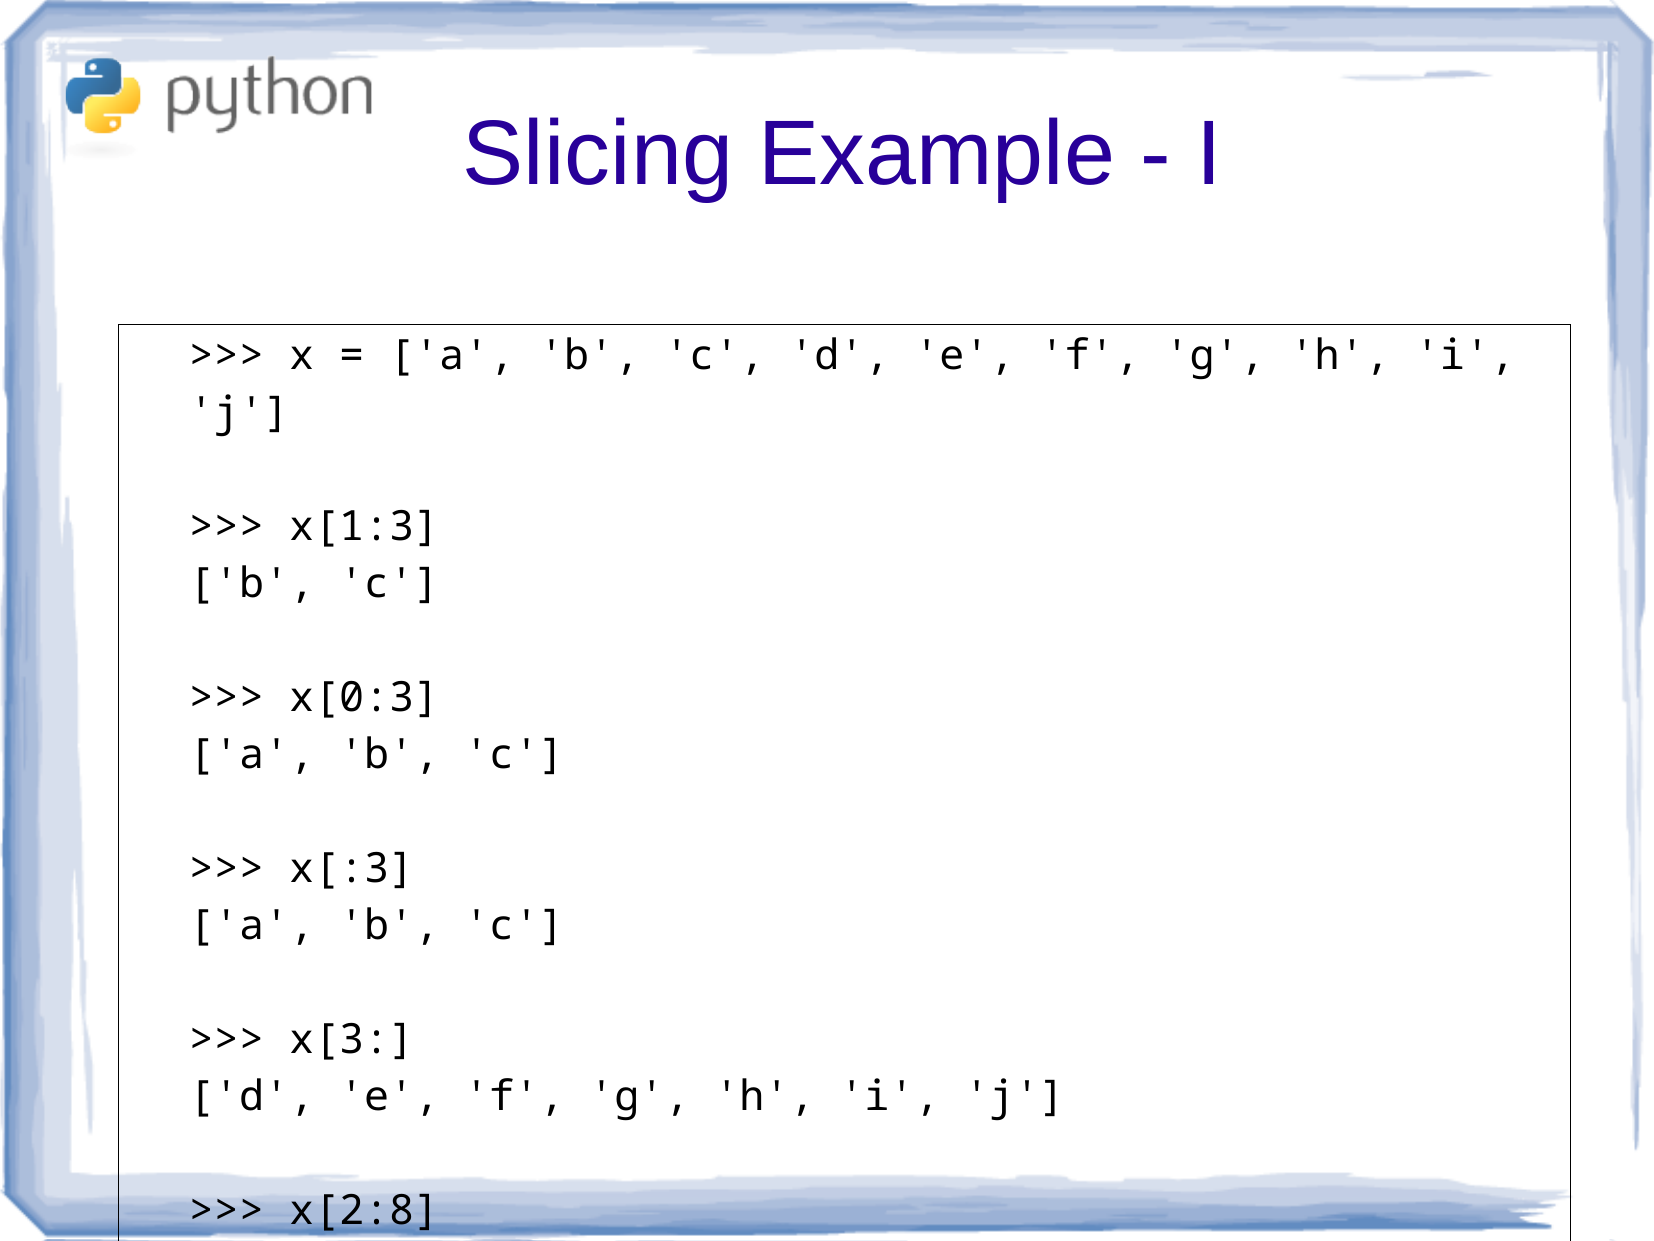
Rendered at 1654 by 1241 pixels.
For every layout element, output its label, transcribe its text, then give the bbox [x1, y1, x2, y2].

list >>> x = ['a', 'b', 'c', 'd', 'e', 'f', 'g', 'h', 'i', 'j'] >>> x[1:3] ['b', 'c'] >>> x[0:3] ['a', 'b', 'c'] >>> x[:3] ['a', 'b', 'c'] >>> x[3:] ['d', 'e', 'f', 'g', 'h', 'i', 'j'] >>> x[2:8] ['c', 'd', 'e', 'f', 'g', 'h'] [118, 324, 1571, 1110]
title Slicing Example - I [82, 49, 1571, 257]
picture [0, 0, 1654, 1241]
picture [119, 1110, 1570, 1241]
